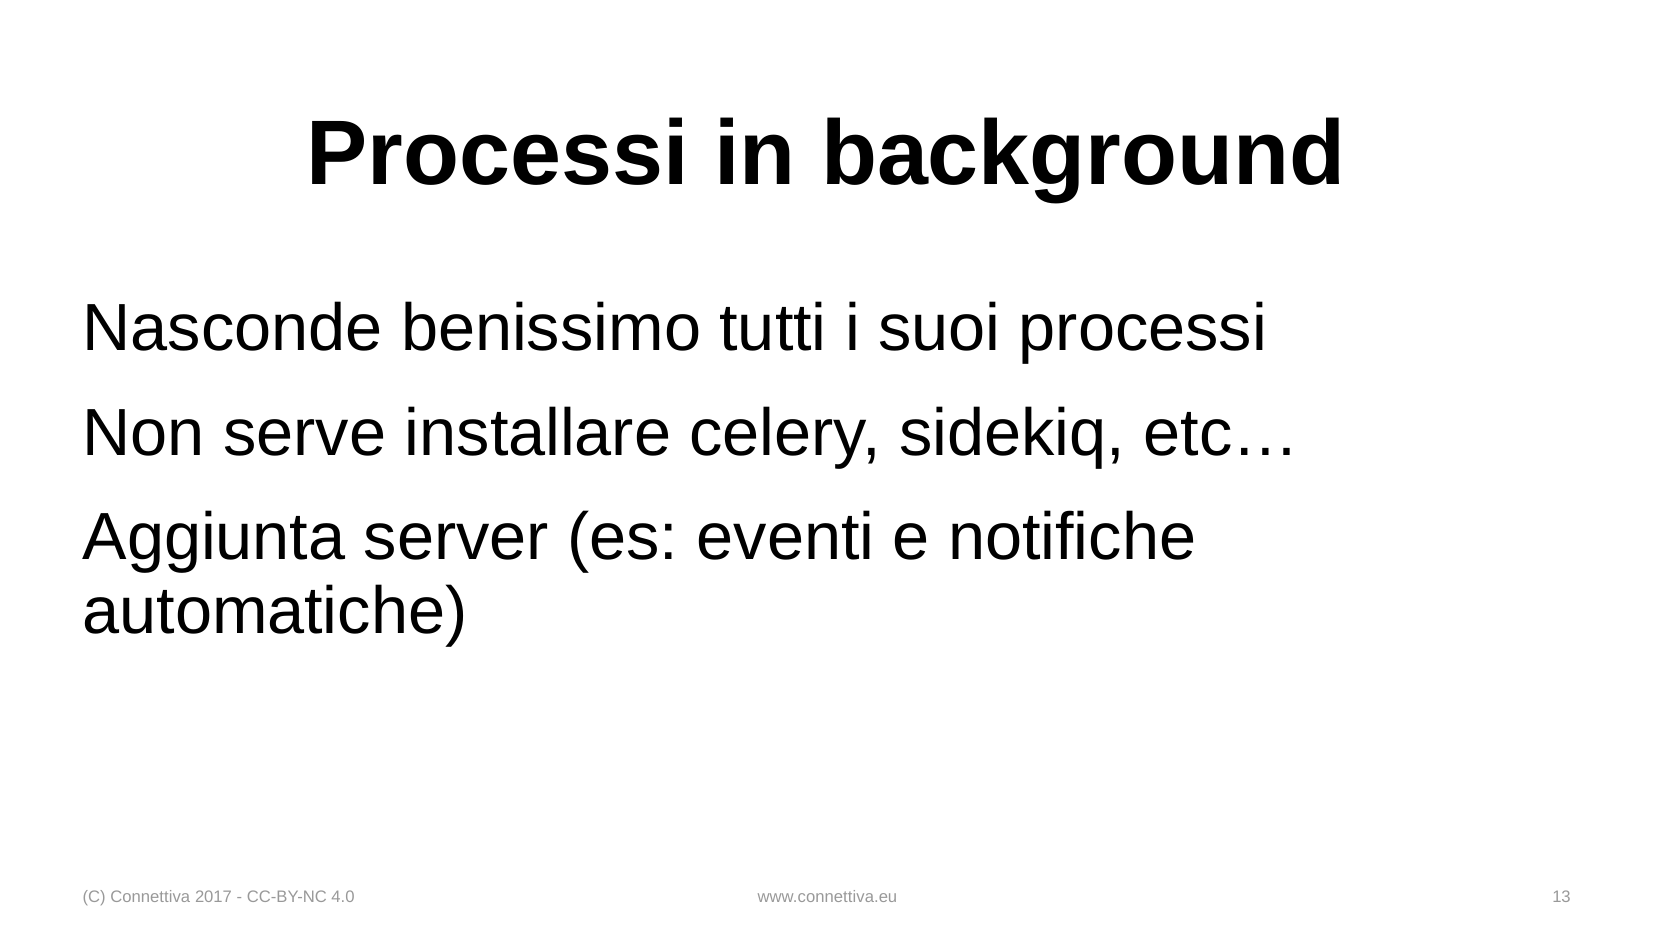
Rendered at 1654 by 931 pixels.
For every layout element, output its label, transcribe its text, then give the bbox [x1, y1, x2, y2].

list Nasconde benissimo tutti i suoi processi Non serve installare celery, sidekiq, etc… Aggiunta server (es: eventi e notifiche automatiche) [82, 290, 1571, 931]
title Processi in background [82, 49, 1571, 257]
